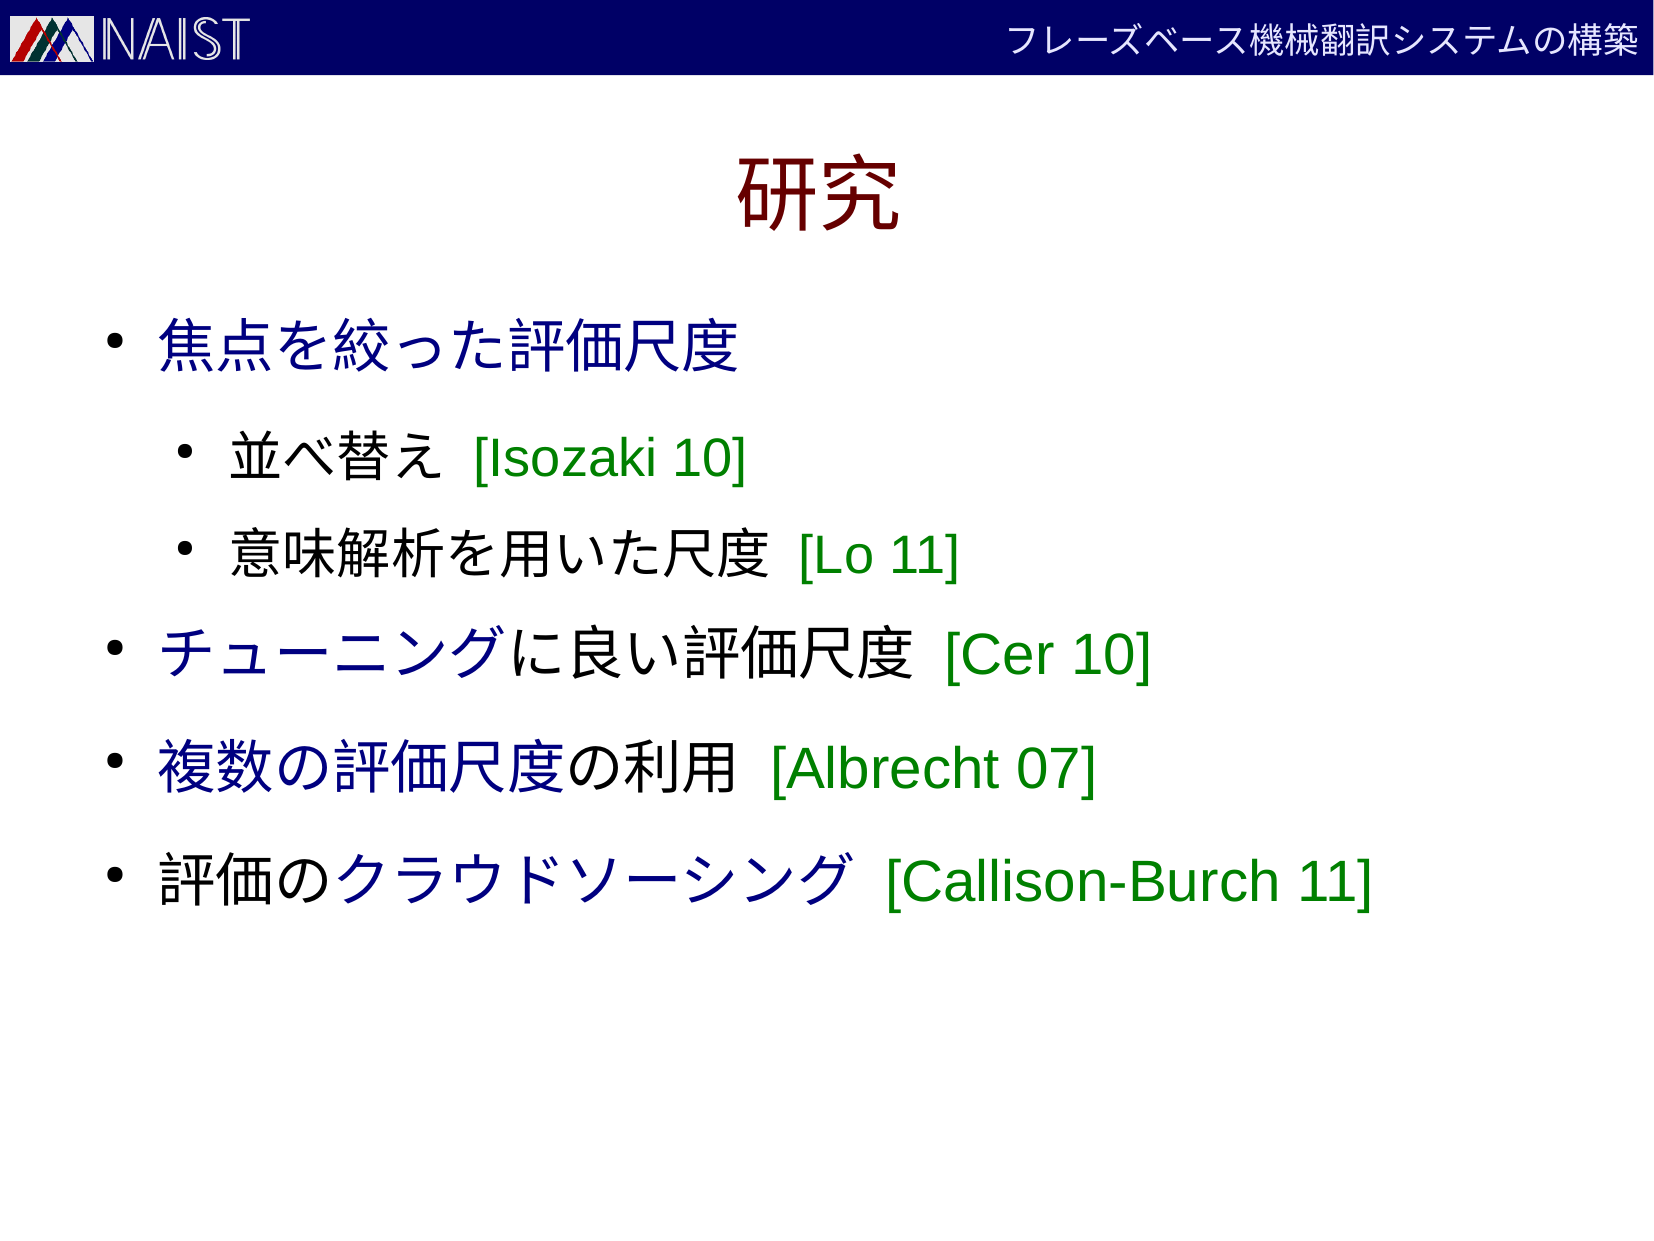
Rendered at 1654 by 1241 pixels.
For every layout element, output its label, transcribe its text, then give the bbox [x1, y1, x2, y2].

picture [10, 16, 94, 62]
list 焦点を絞った評価尺度 並べ替え [Isozaki 10] 意味解析を用いた尺度 [Lo 11] チューニングに良い評価尺度 [Cer 10] 複数の評価尺度の利用 [Albrecht 07] 評価のクラウドソーシング [Callison-Burch 11] [86, 300, 1576, 1119]
title 研究 [75, 92, 1564, 285]
picture [102, 17, 251, 60]
